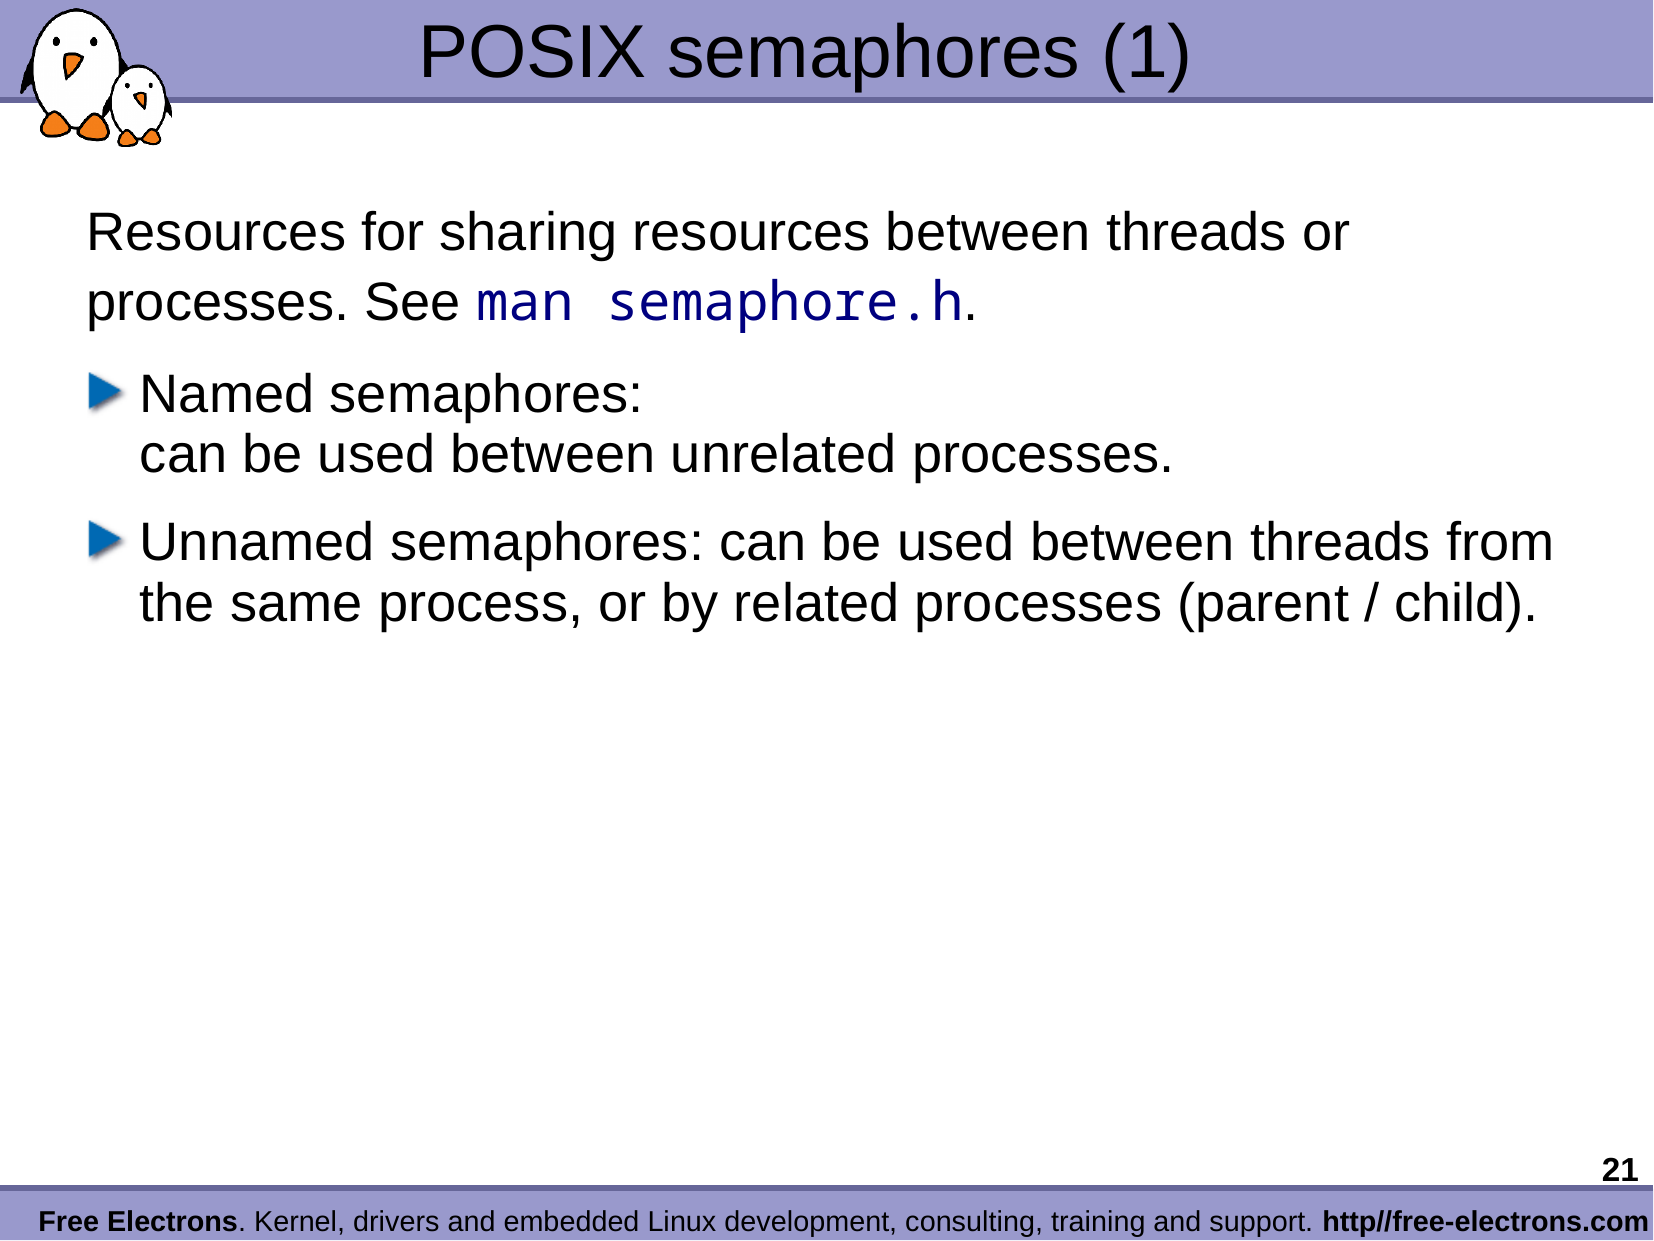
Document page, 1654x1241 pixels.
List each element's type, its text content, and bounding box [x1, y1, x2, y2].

list Resources for sharing resources between threads or processes. See man semaphore.h. Named semaphores: can be used between unrelated processes. Unnamed semaphores: can be used between threads from the same process, or by related processes (parent / child). [68, 201, 1592, 1118]
title POSIX semaphores (1) [60, 0, 1551, 104]
picture [20, 8, 172, 147]
